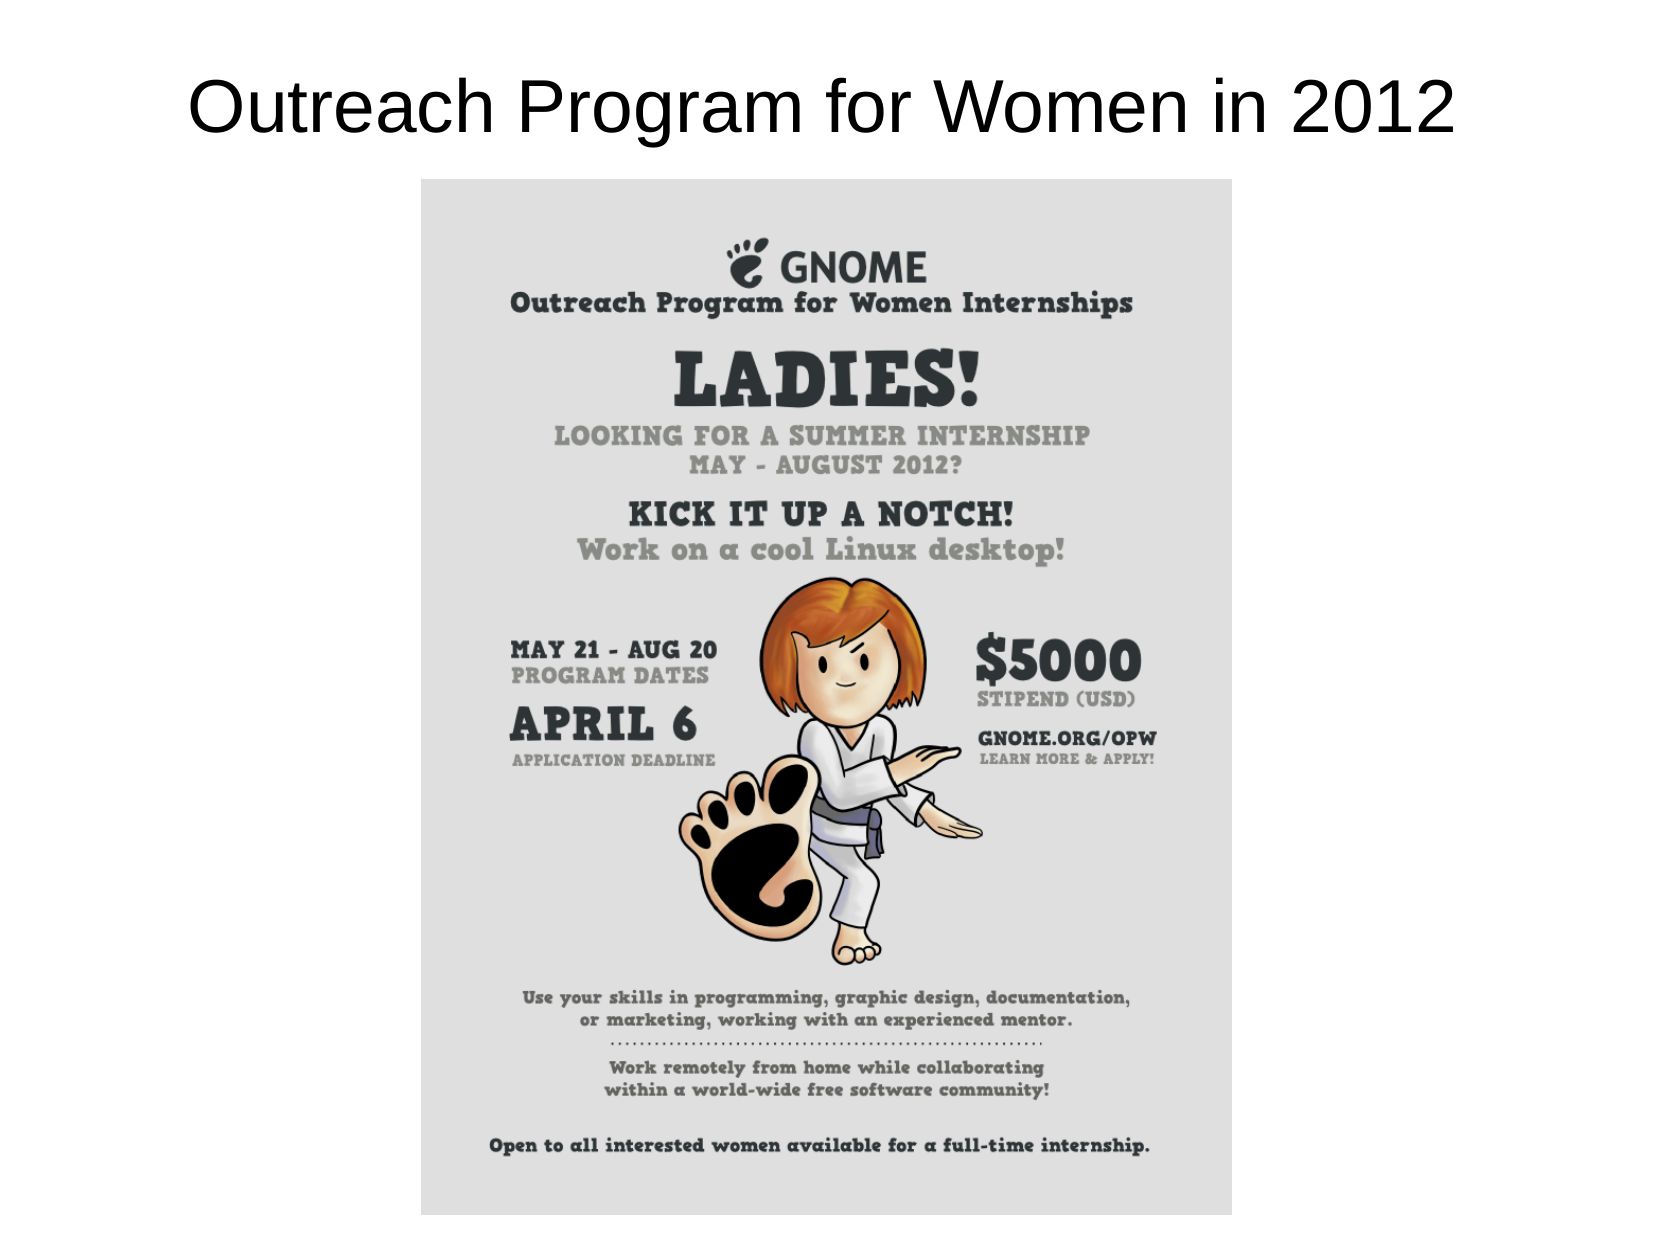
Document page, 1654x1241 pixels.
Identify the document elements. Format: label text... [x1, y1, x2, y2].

picture [421, 179, 1232, 1216]
title Outreach Program for Women in 2012 [0, 2, 1646, 211]
